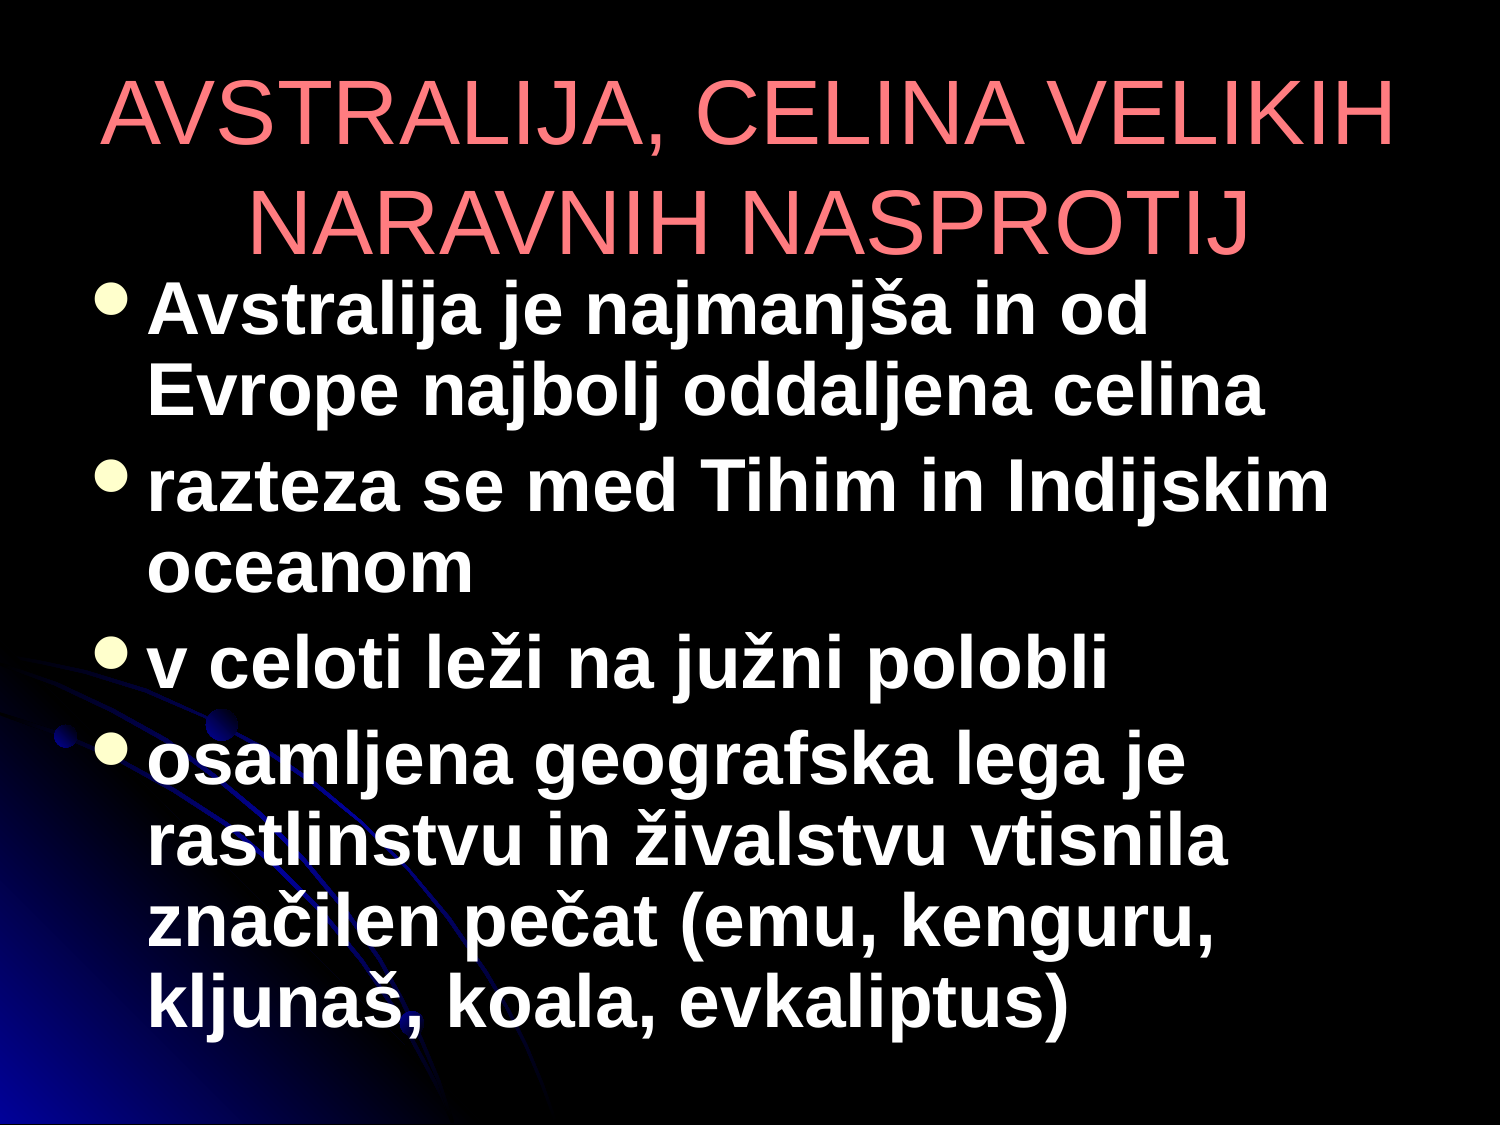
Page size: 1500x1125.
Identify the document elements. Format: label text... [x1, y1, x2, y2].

title AVSTRALIJA, CELINA VELIKIH NARAVNIH NASPROTIJ [75, 45, 1425, 233]
list Avstralija je najmanjša in od Evrope najbolj oddaljena celina razteza se med Tihim in Indijskim oceanom v celoti leži na južni polobli osamljena geografska lega je rastlinstvu in živalstvu vtisnila značilen pečat (emu, kenguru, kljunaš, koala, evkaliptus) [75, 262, 1425, 1006]
